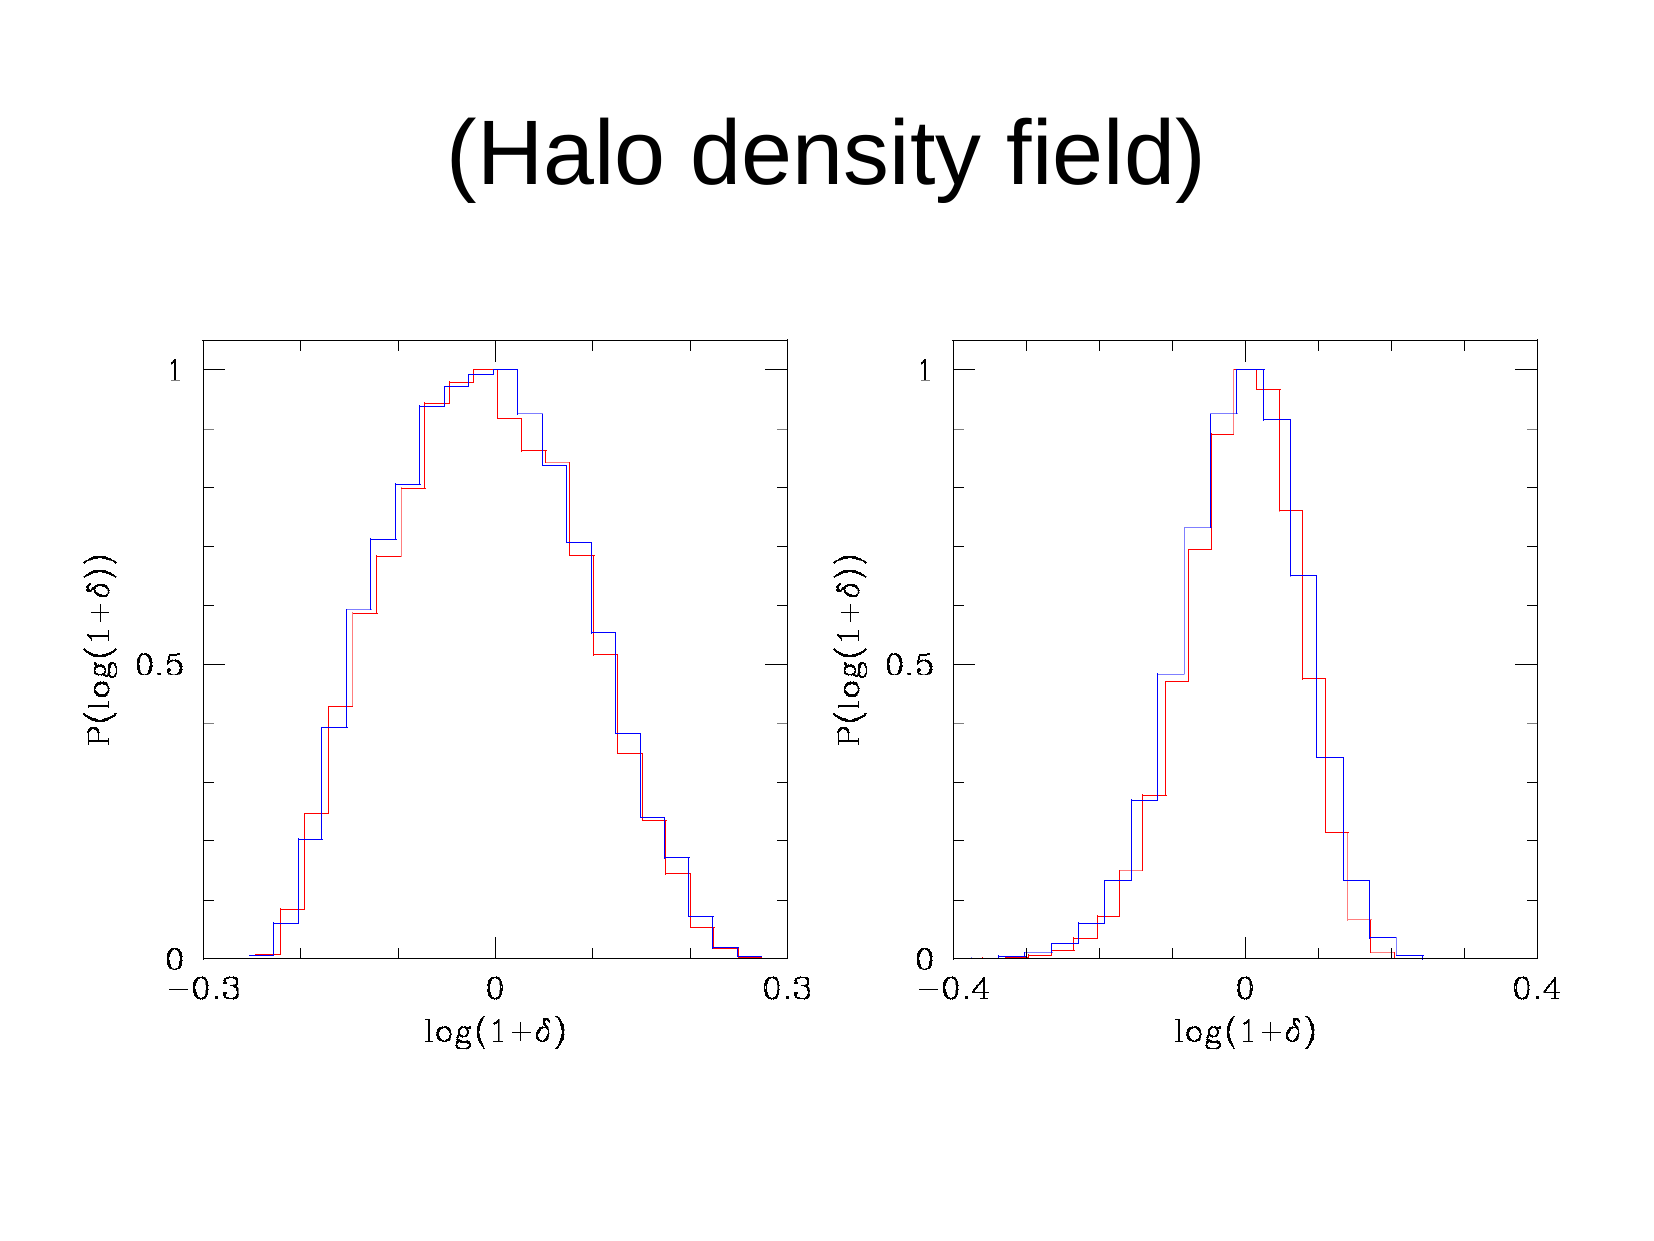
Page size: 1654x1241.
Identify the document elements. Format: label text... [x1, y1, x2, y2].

title (Halo density field) [82, 56, 1571, 250]
picture [75, 299, 1576, 1051]
